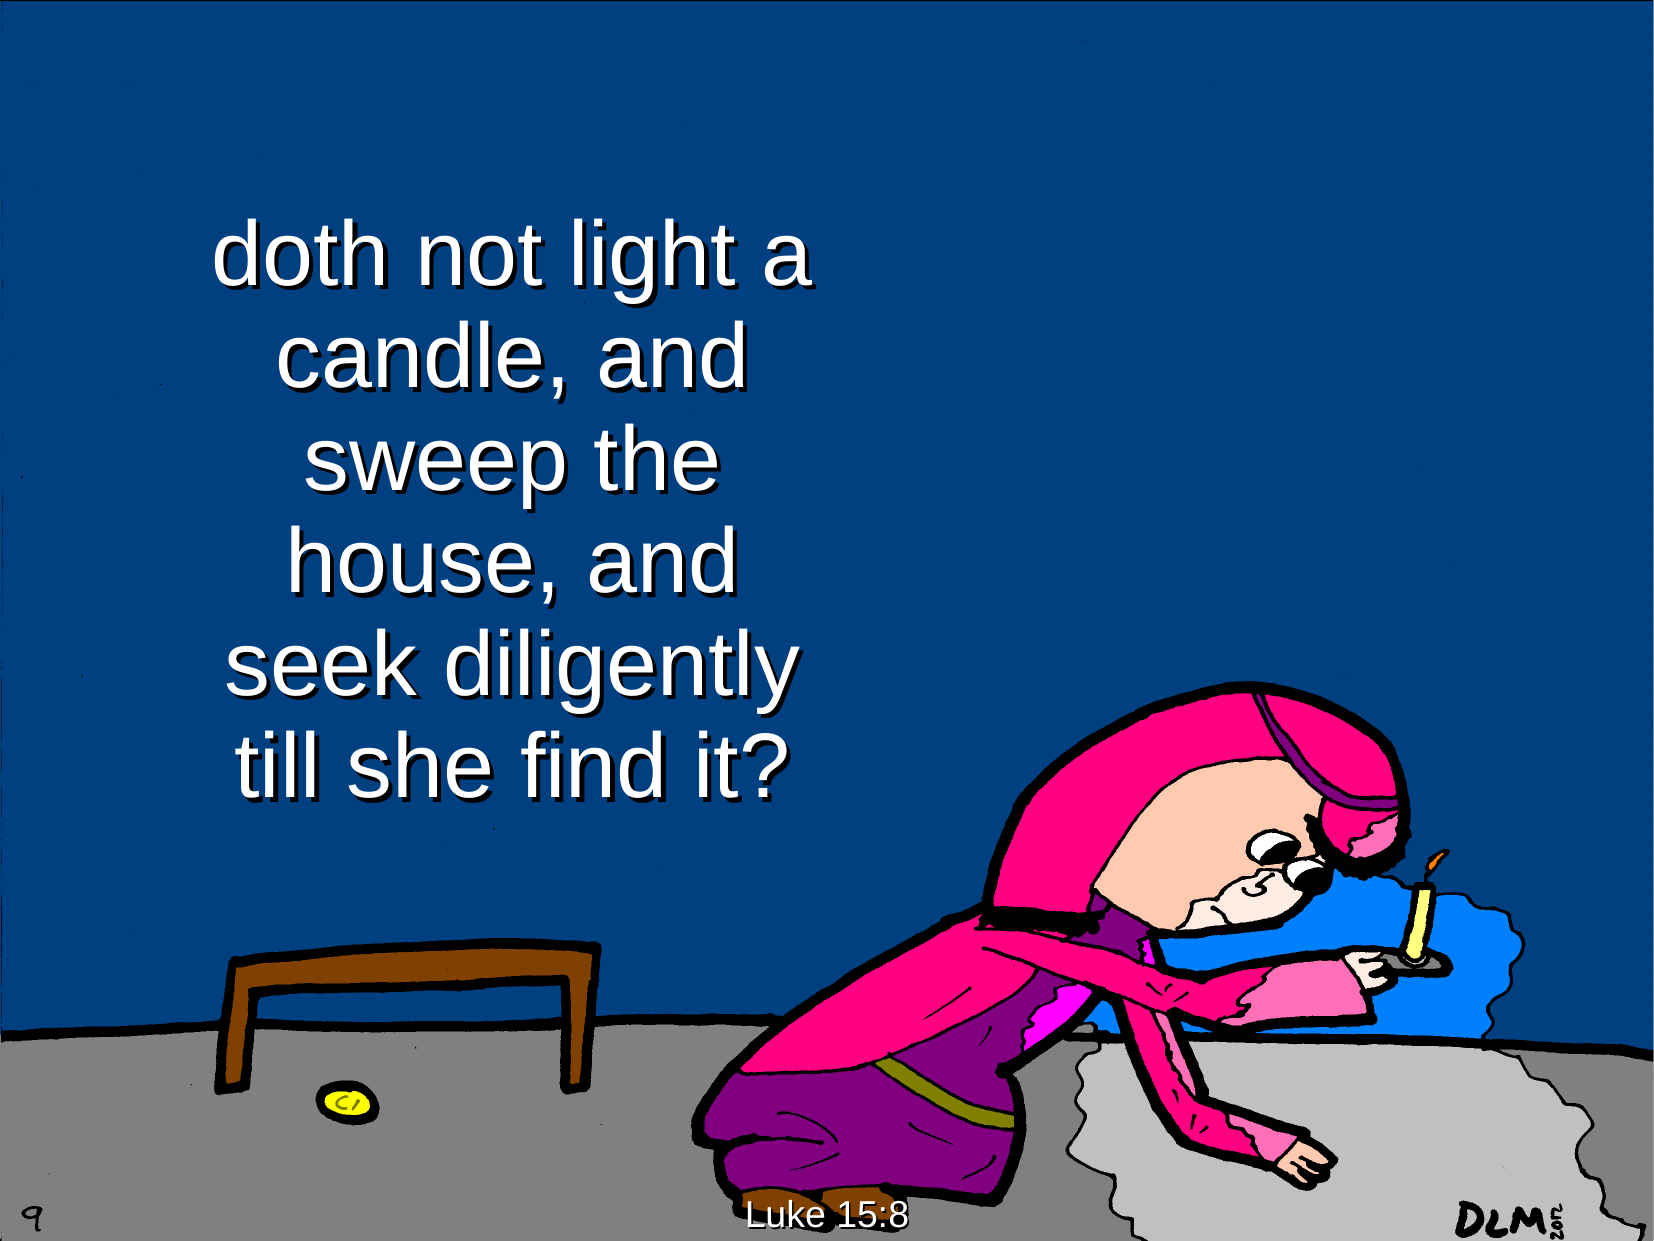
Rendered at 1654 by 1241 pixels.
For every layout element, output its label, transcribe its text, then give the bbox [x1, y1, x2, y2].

text_box Luke 15:8 [0, 1186, 1654, 1241]
picture [0, 1, 1654, 1186]
text_box doth not light a candle, and sweep the house, and seek diligently till she find it? [162, 195, 863, 826]
